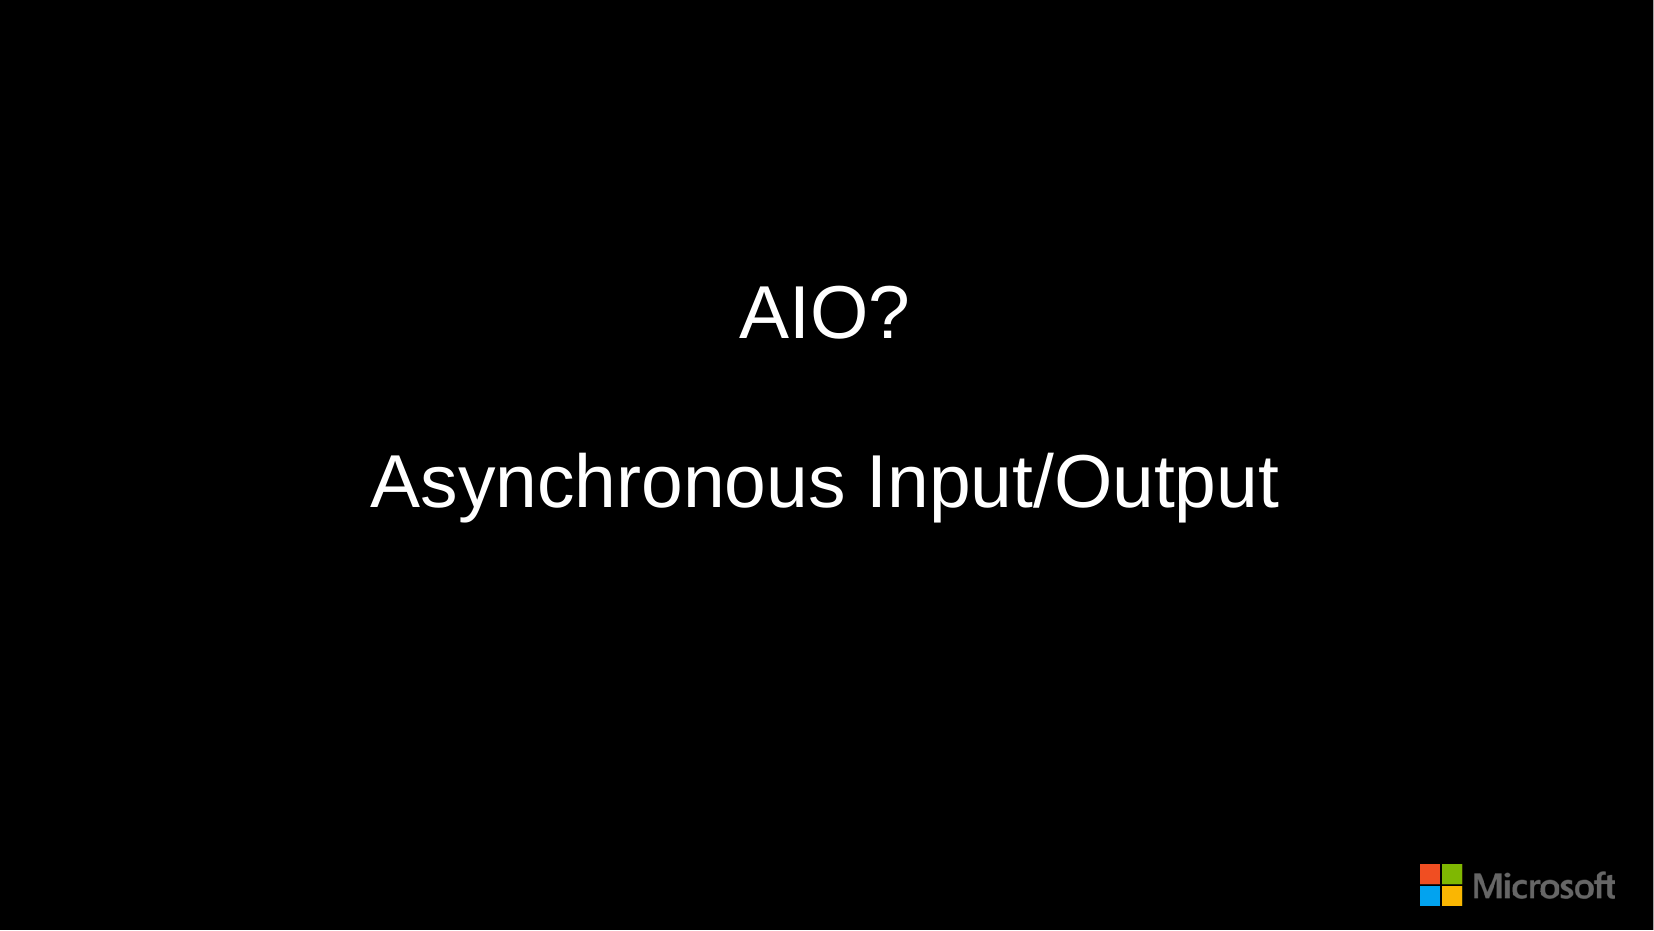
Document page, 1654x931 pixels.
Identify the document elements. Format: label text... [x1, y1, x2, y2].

picture [1420, 864, 1615, 906]
subtitle AIO? Asynchronous Input/Output [30, 37, 1621, 757]
